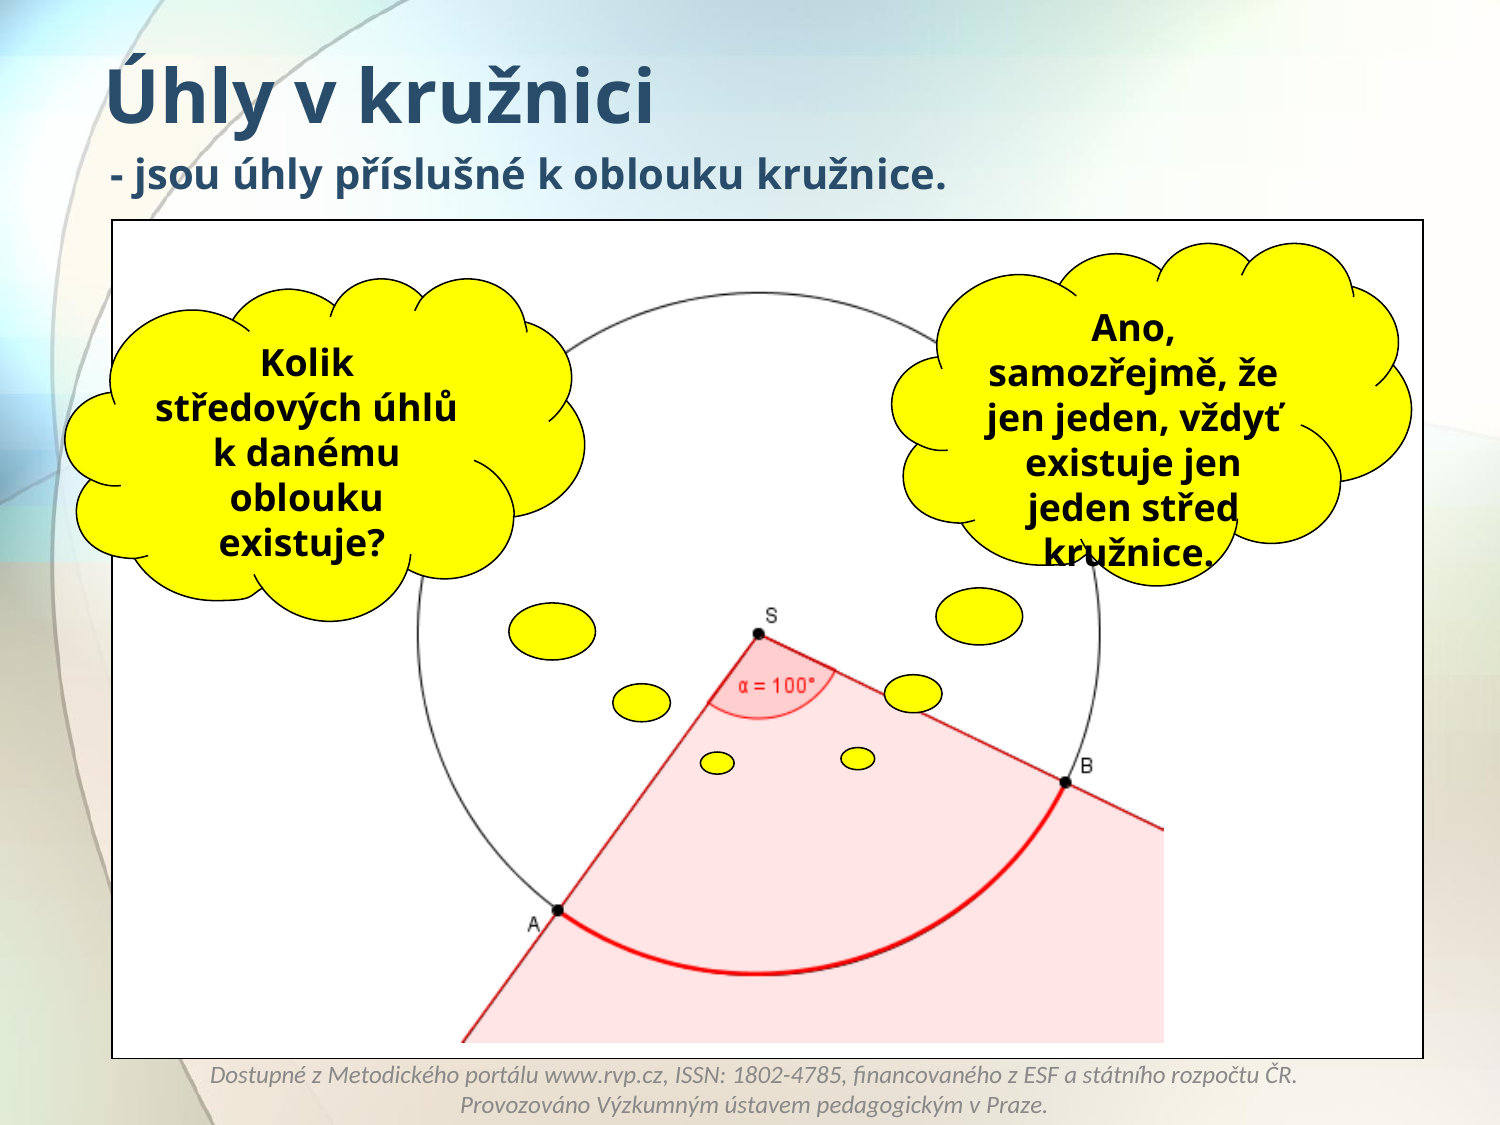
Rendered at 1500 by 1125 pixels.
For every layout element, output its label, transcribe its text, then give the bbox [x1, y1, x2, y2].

text_box Kolik středových úhlů k danému oblouku existuje? [508, 602, 596, 661]
picture [0, 0, 1500, 1125]
title Úhly v kružnici [88, 54, 1424, 150]
text_box - jsou úhly příslušné k oblouku kružnice. [95, 125, 1471, 220]
text_box Ano, samozřejmě, že jen jeden, vždyť existuje jen jeden střed kružnice. [935, 587, 1023, 645]
text_box [112, 220, 1424, 1059]
text_box Kolik středových úhlů k danému oblouku existuje? [612, 683, 671, 722]
text_box Ano, samozřejmě, že jen jeden, vždyť existuje jen jeden střed kružnice. [891, 243, 1412, 586]
text_box Ano, samozřejmě, že jen jeden, vždyť existuje jen jeden střed kružnice. [884, 674, 943, 713]
text_box Kolik středových úhlů k danému oblouku existuje? [64, 278, 585, 622]
